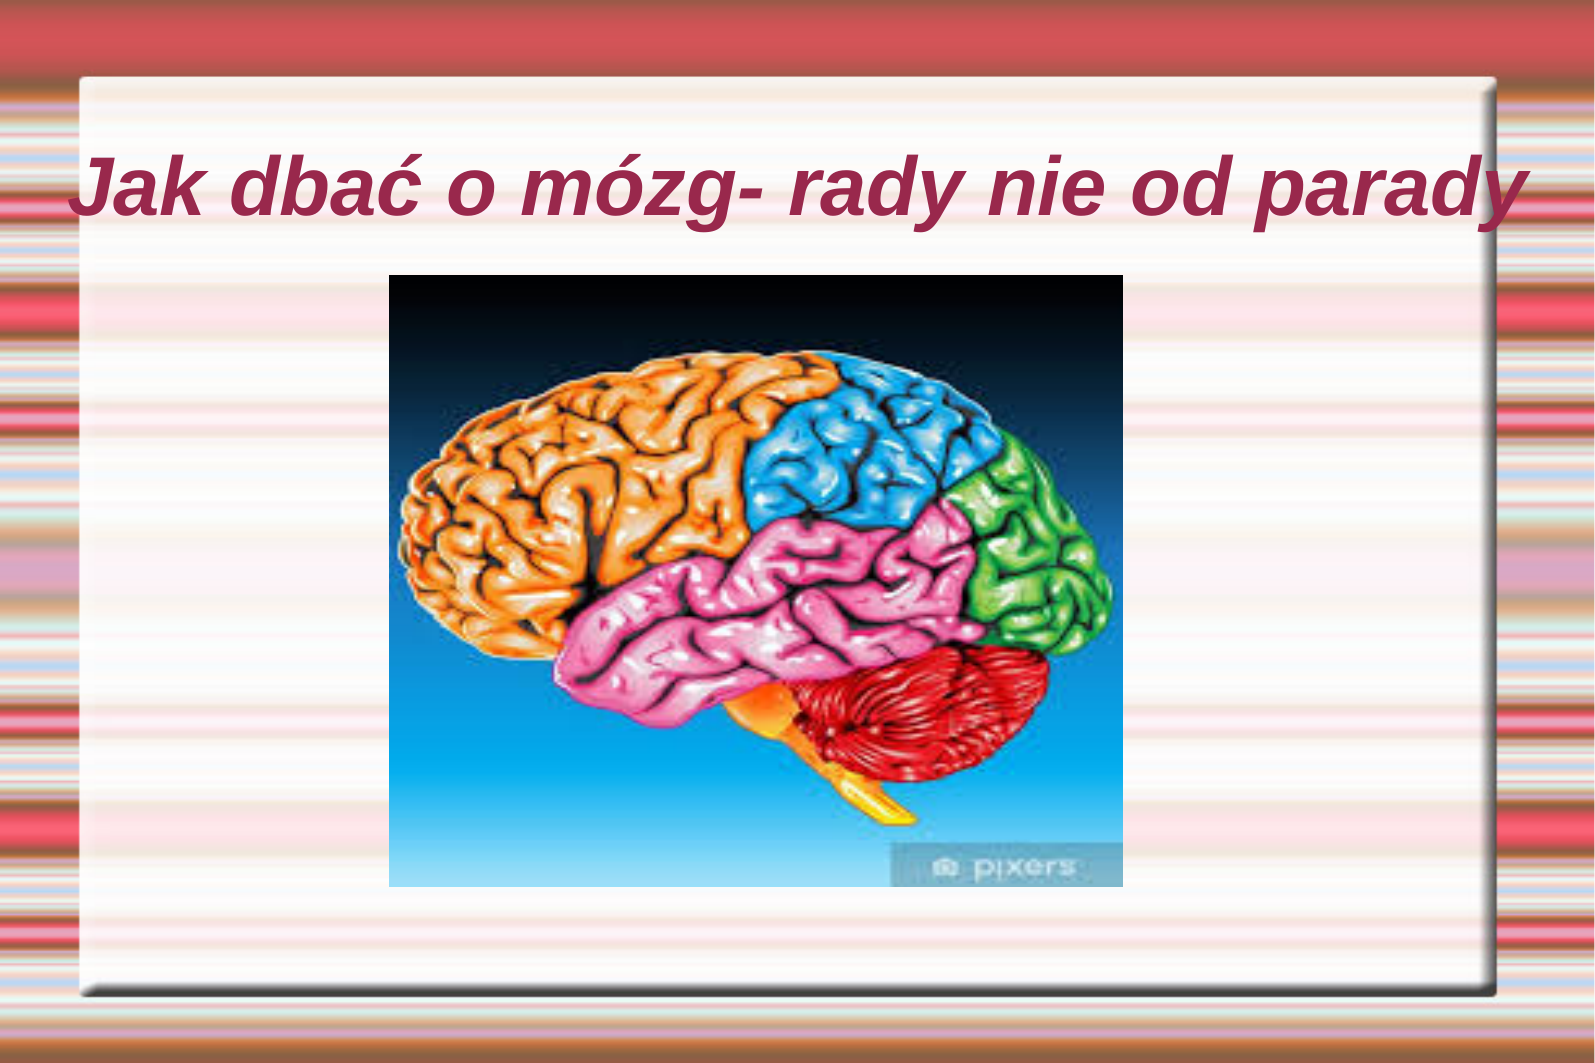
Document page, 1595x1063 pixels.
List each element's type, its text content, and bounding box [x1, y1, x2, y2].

picture [0, 0, 1595, 1063]
title Jak dbać o mózg- rady nie od parady [20, 98, 1577, 276]
